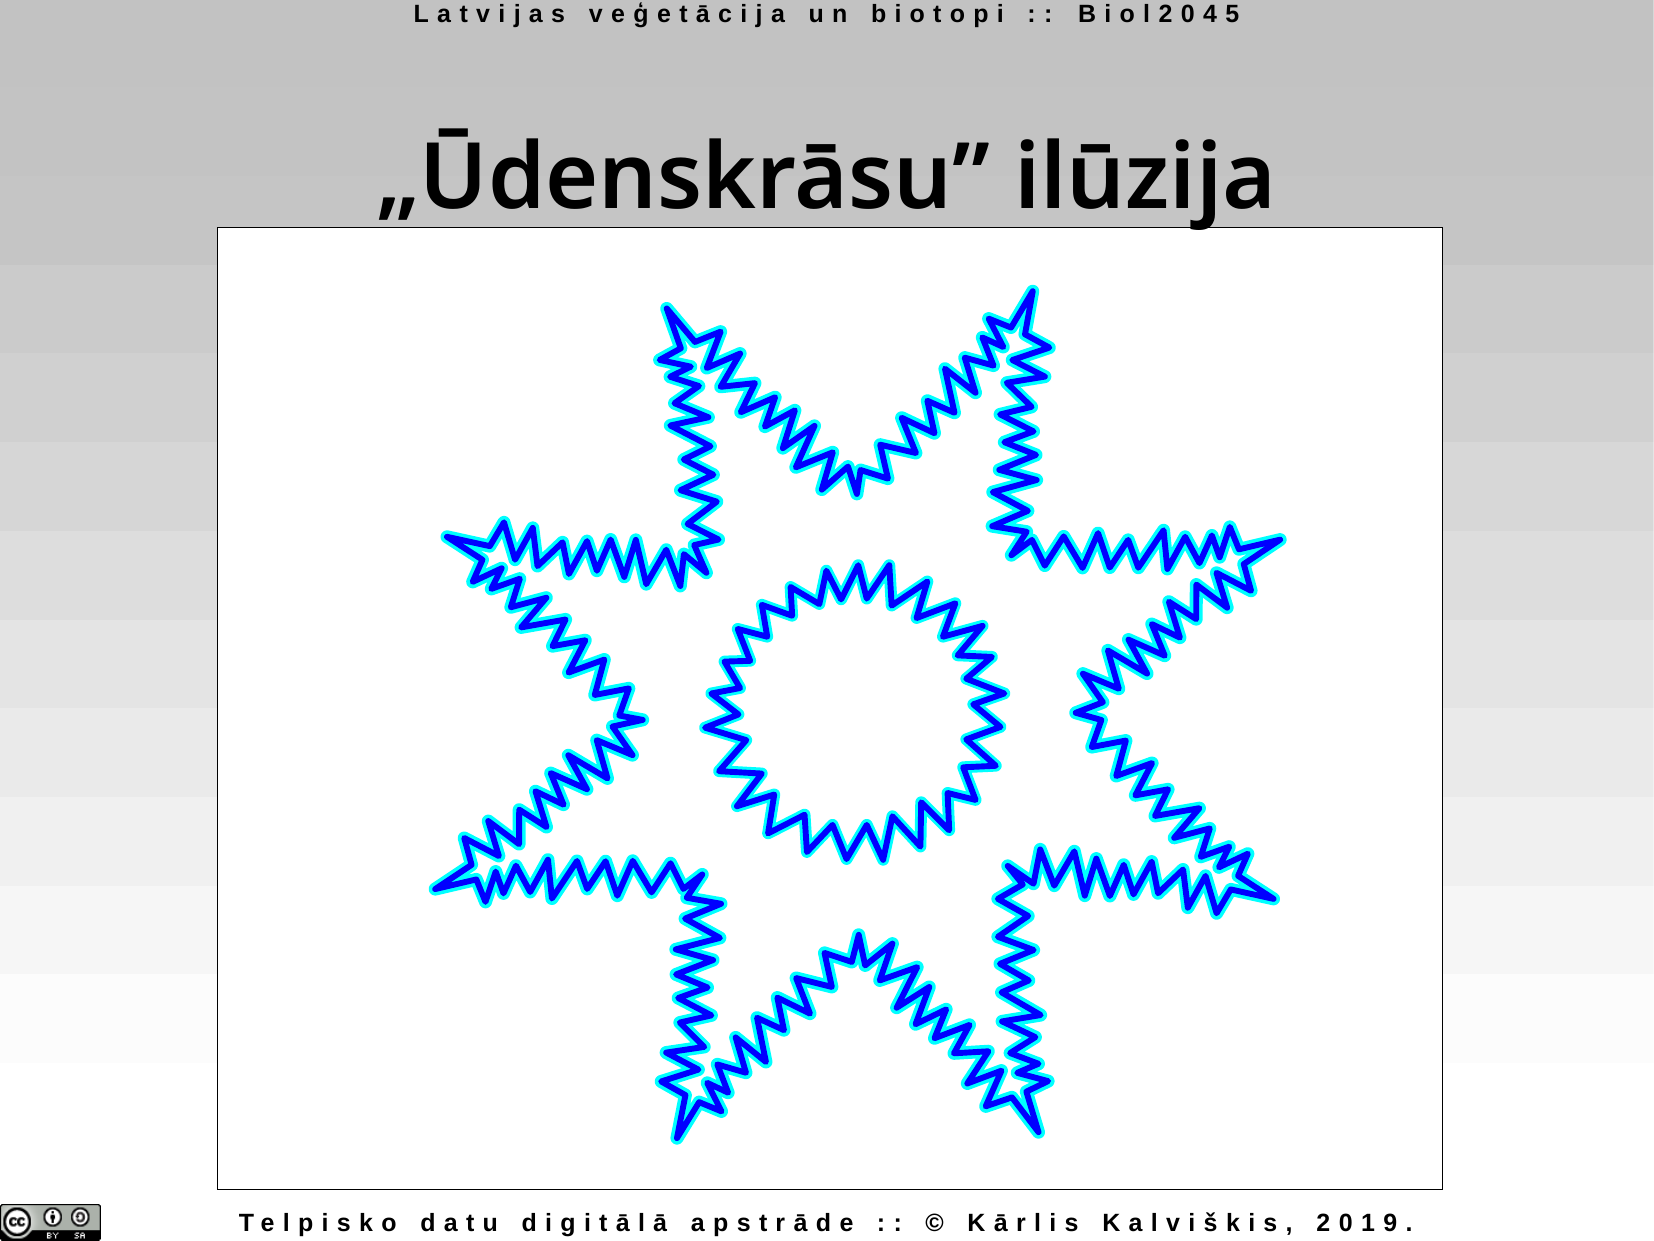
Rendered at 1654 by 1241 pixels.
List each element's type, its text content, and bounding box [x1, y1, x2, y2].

title „Ūdenskrāsu” ilūzija [29, 49, 1625, 296]
text_box [473, 331, 1242, 1099]
picture [0, 0, 1654, 1241]
text_box [217, 296, 1443, 1190]
